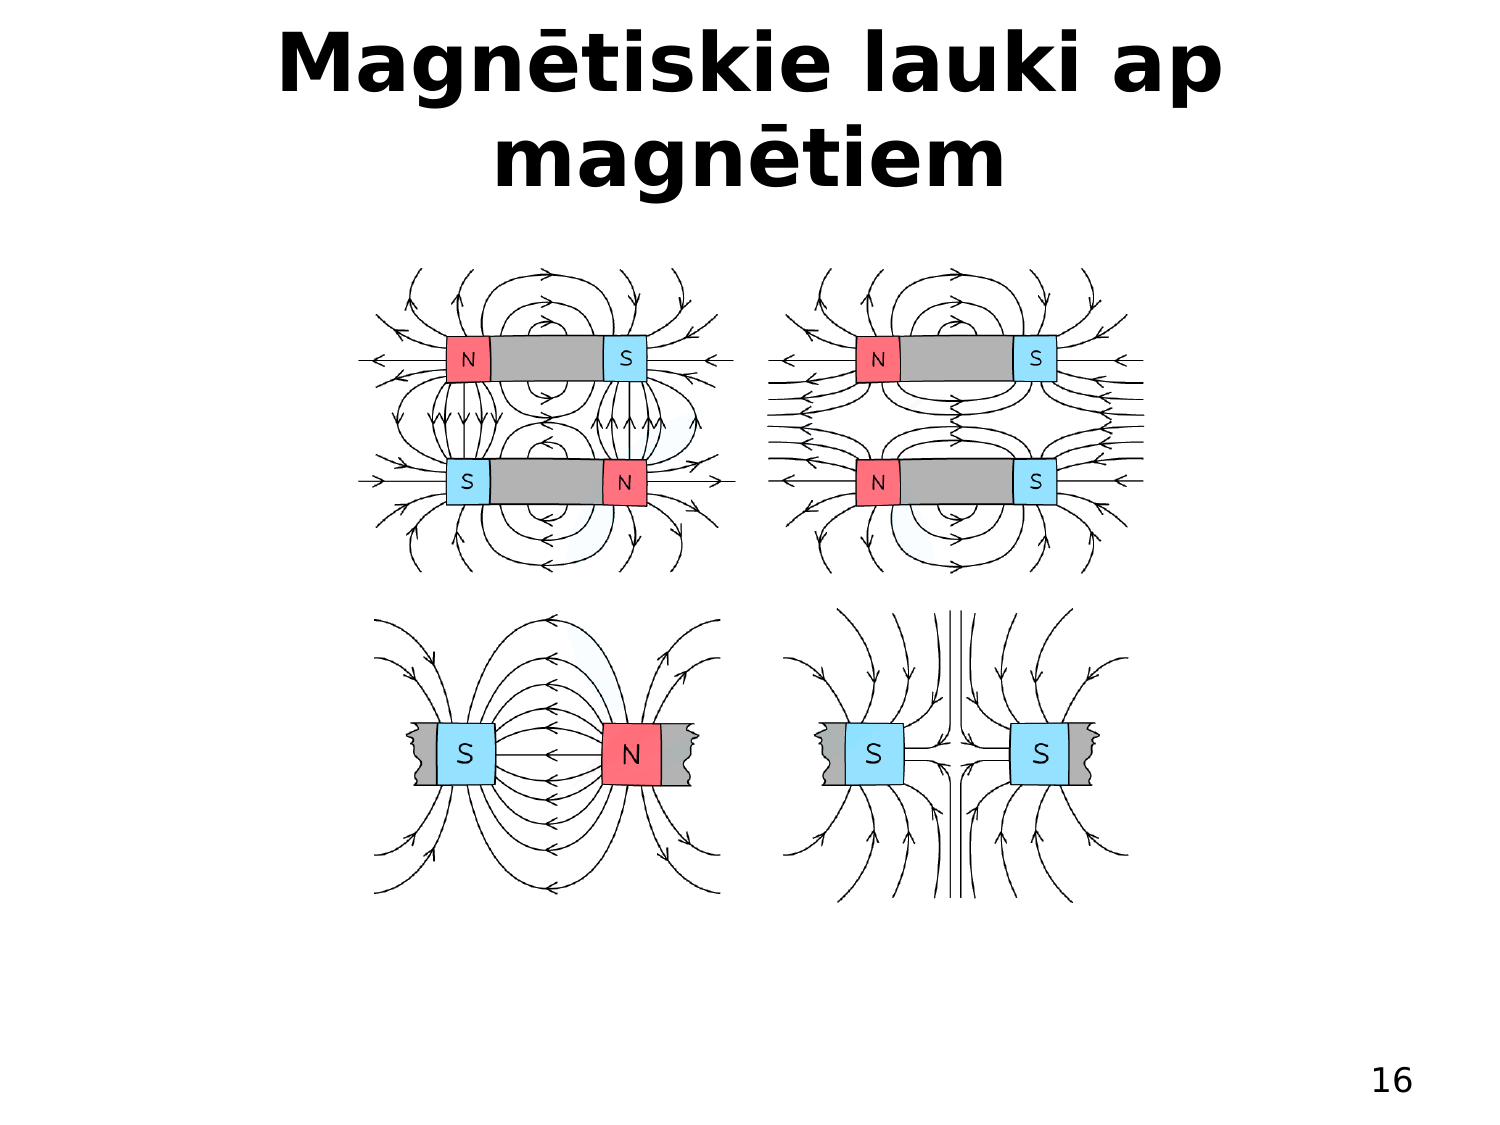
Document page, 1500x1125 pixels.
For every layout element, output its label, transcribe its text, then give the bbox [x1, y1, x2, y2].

title Magnētiskie lauki ap magnētiem [75, 16, 1425, 206]
picture [351, 263, 1149, 916]
